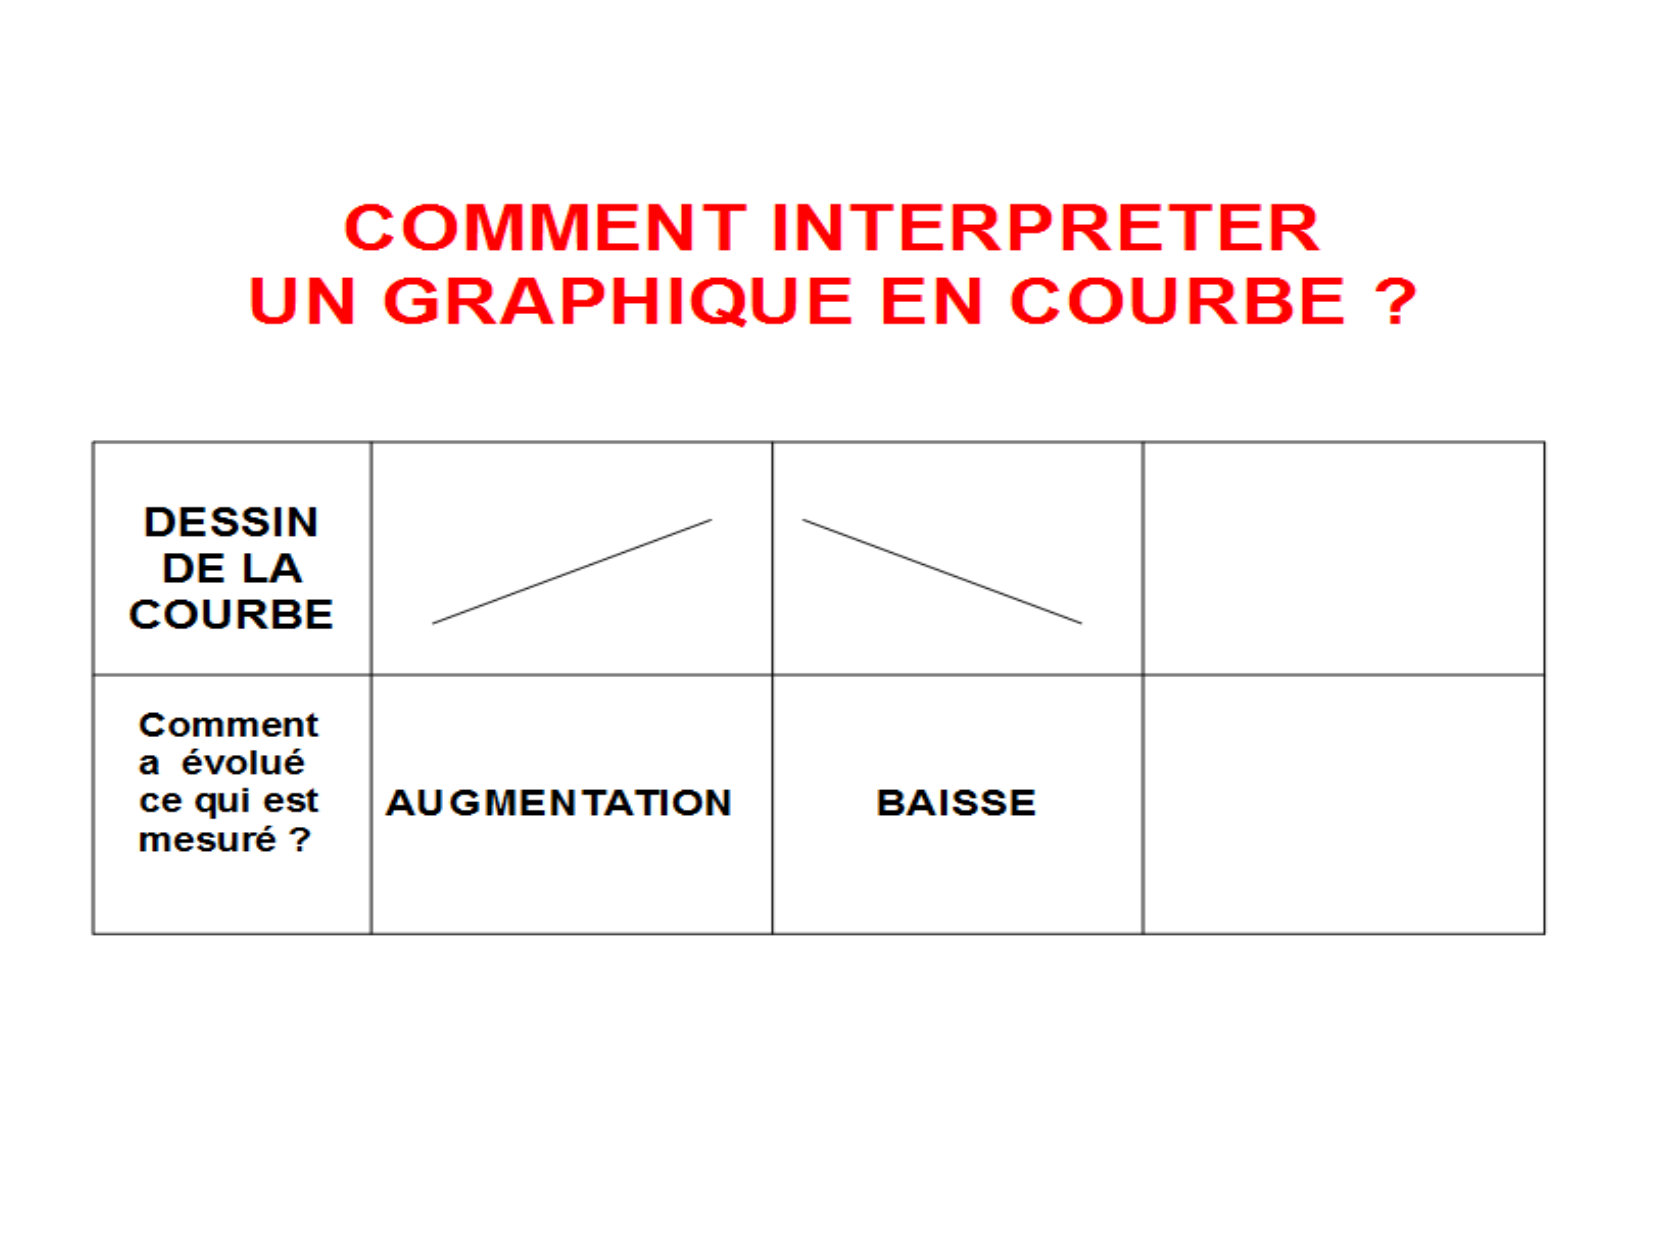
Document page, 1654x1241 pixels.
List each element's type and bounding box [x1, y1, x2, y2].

picture [59, 177, 1595, 963]
